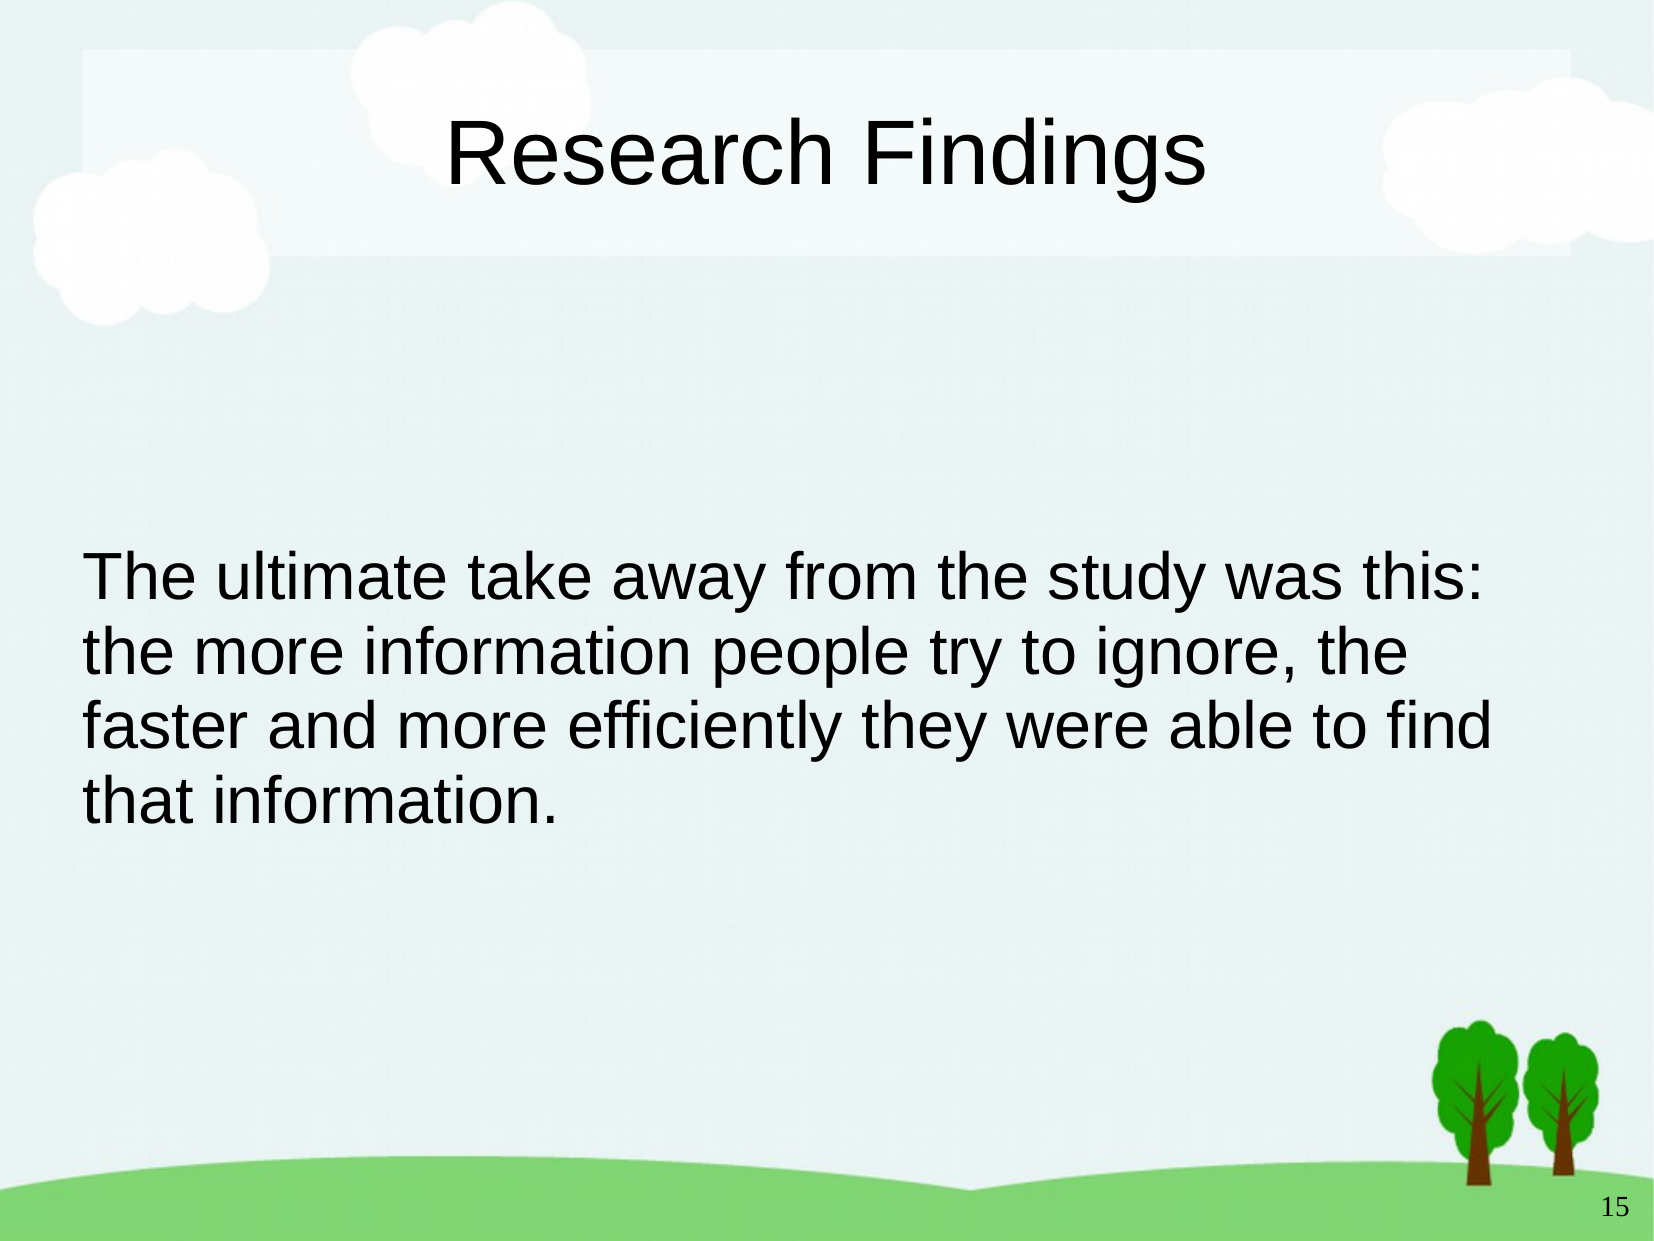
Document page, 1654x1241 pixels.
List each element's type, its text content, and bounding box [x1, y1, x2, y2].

picture [0, 0, 1654, 1241]
title Research Findings [82, 49, 1571, 257]
subtitle The ultimate take away from the study was this: the more information people try to ignore, the faster and more efficiently they were able to find that information. [82, 290, 1571, 1087]
